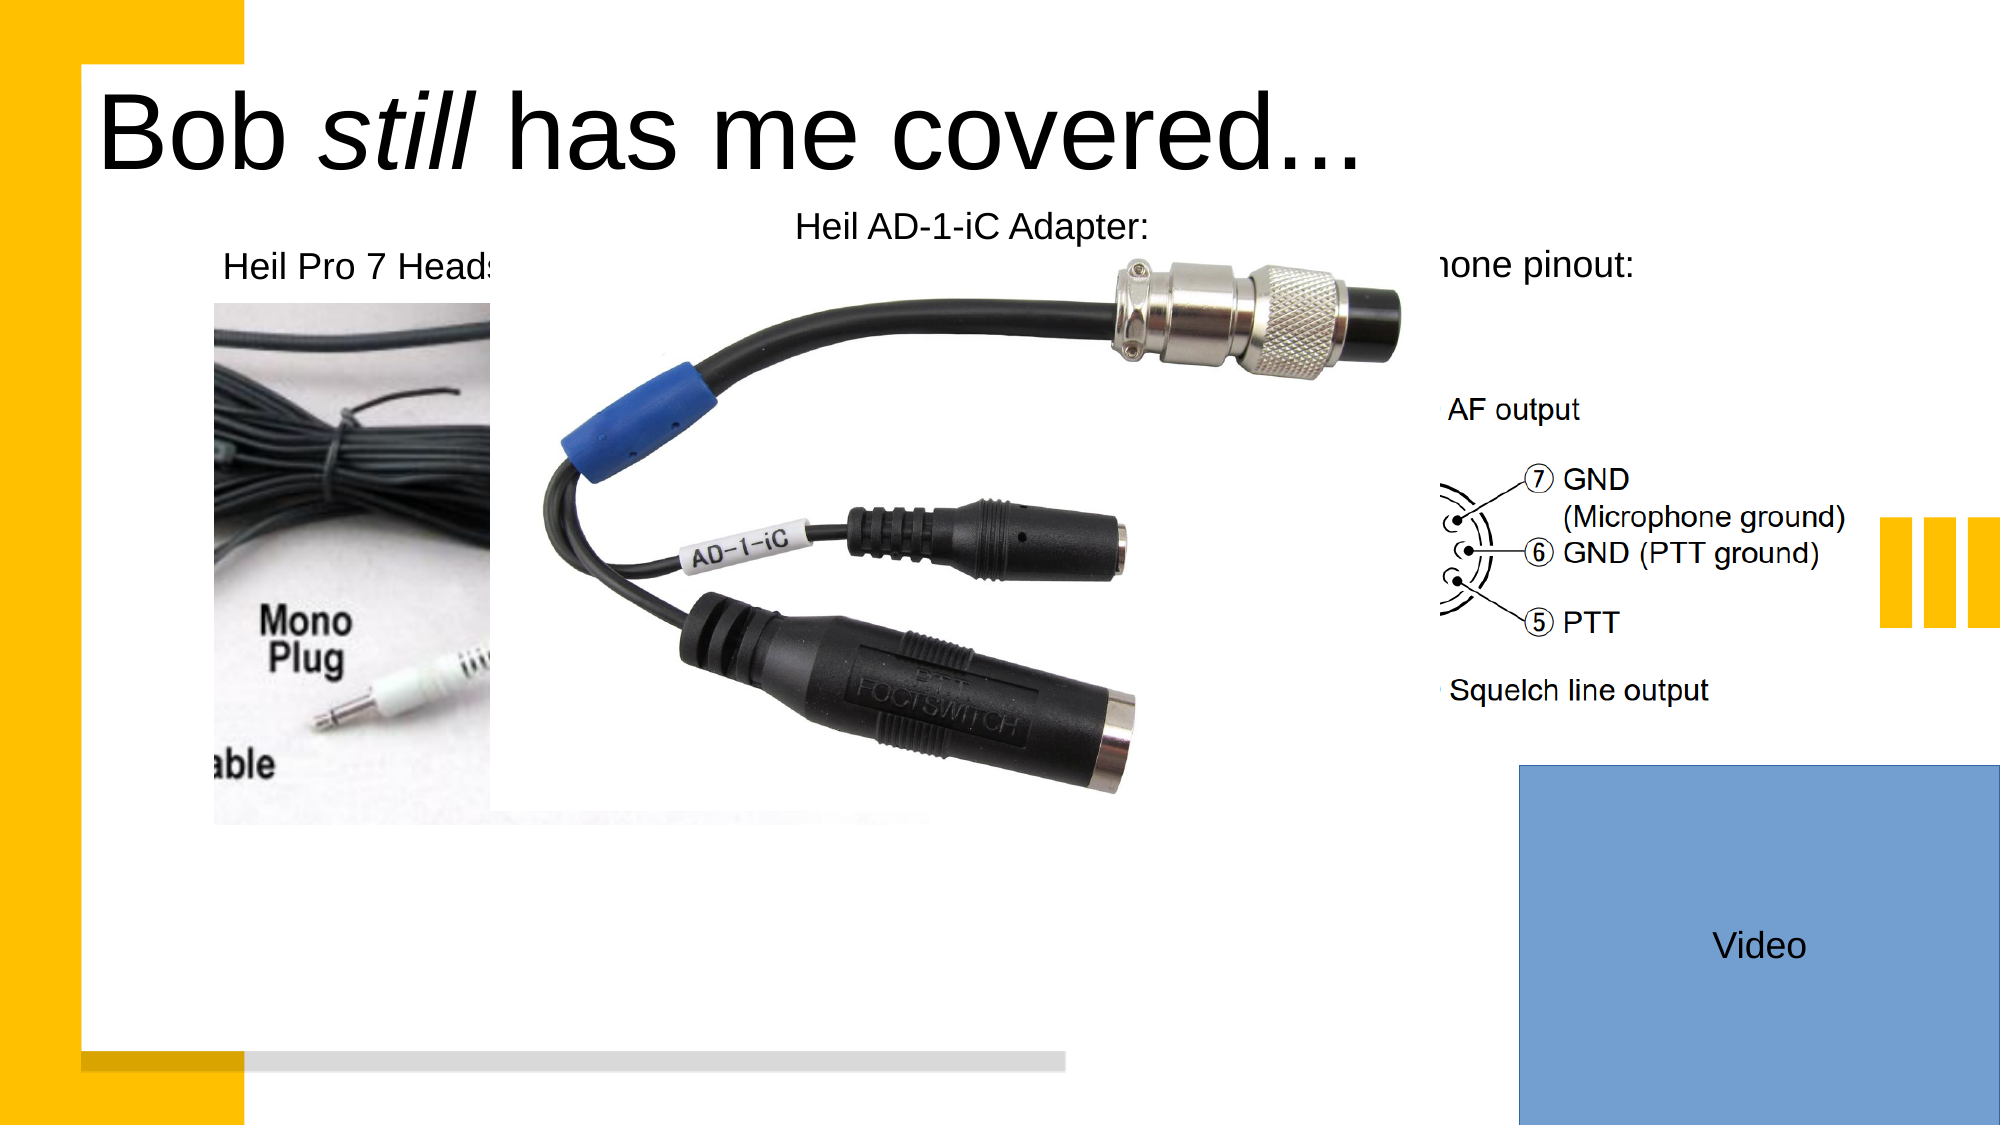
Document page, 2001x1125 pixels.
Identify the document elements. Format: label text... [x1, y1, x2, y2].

text_box Video [1519, 765, 2000, 1125]
text_box Heil Pro 7 Headset: [207, 238, 563, 296]
picture [214, 240, 1866, 826]
text_box Heil AD-1-iC Adapter: [780, 198, 1165, 255]
text_box Icom IC-7300 Microphone pinout: [1165, 236, 1651, 294]
text_box Bob still has me covered... [81, 64, 1921, 201]
text_box [0, 0, 2000, 1125]
